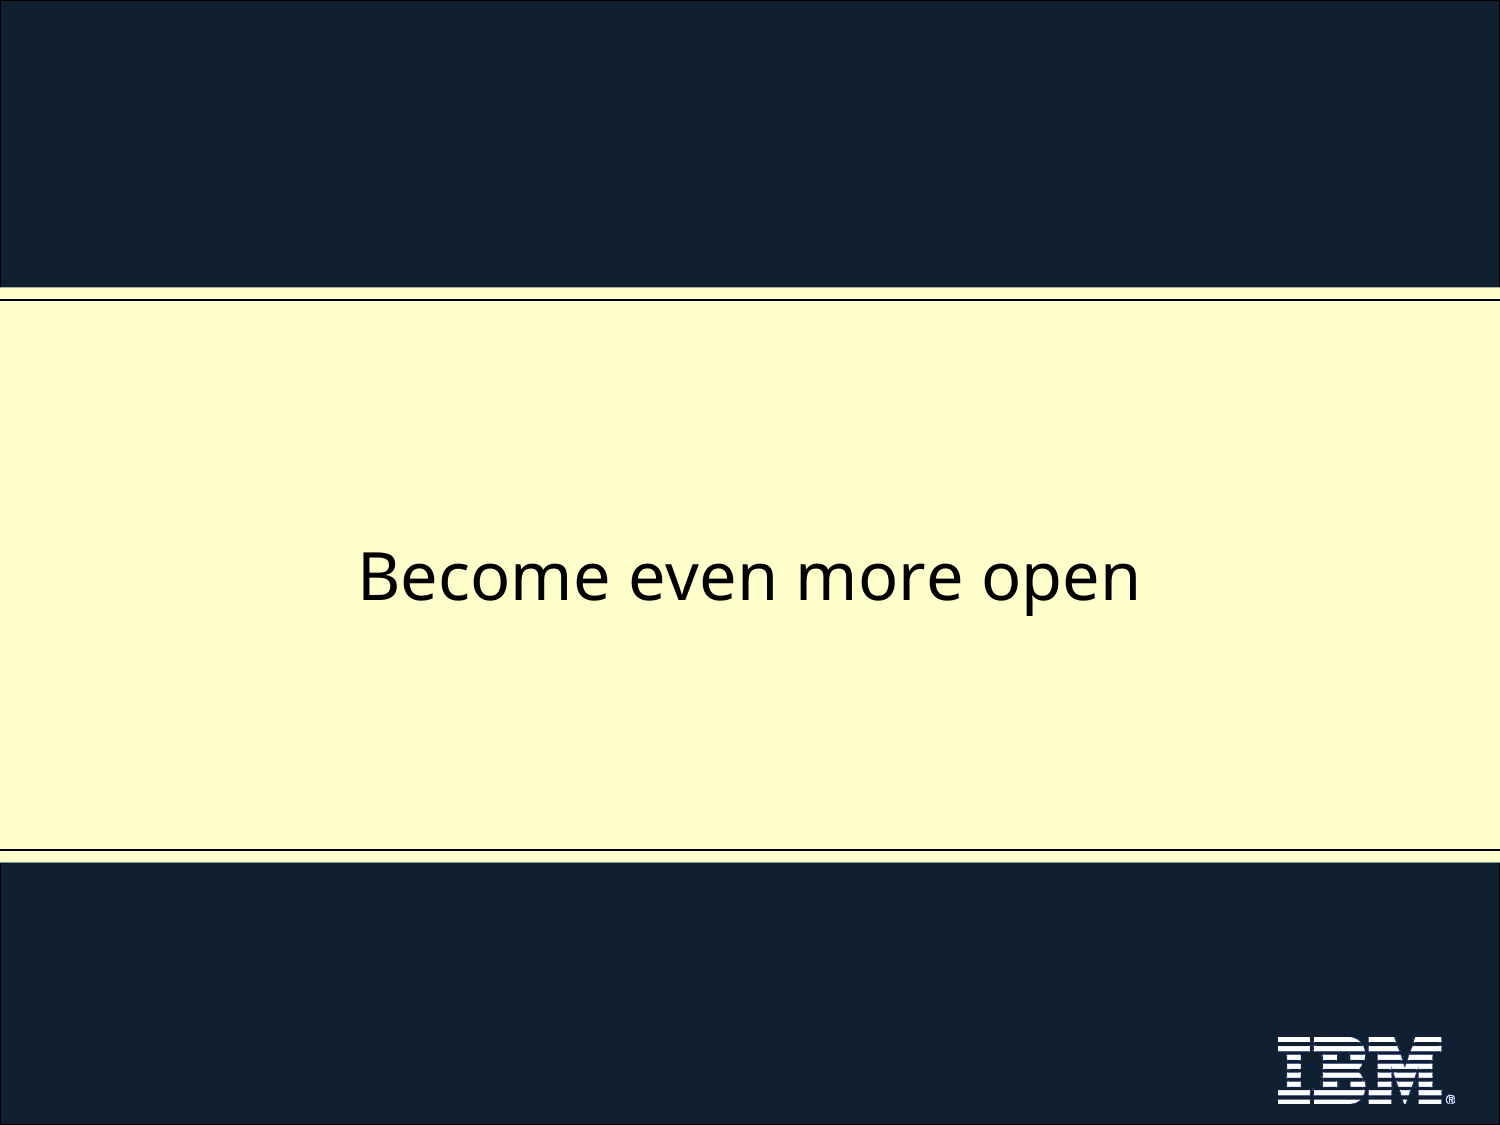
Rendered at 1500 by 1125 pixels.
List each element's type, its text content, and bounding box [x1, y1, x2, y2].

text_box Become even more open [0, 851, 1500, 863]
text_box Become even more open [0, 287, 1500, 299]
picture [1278, 1037, 1484, 1104]
text_box Become even more open [0, 301, 1500, 849]
